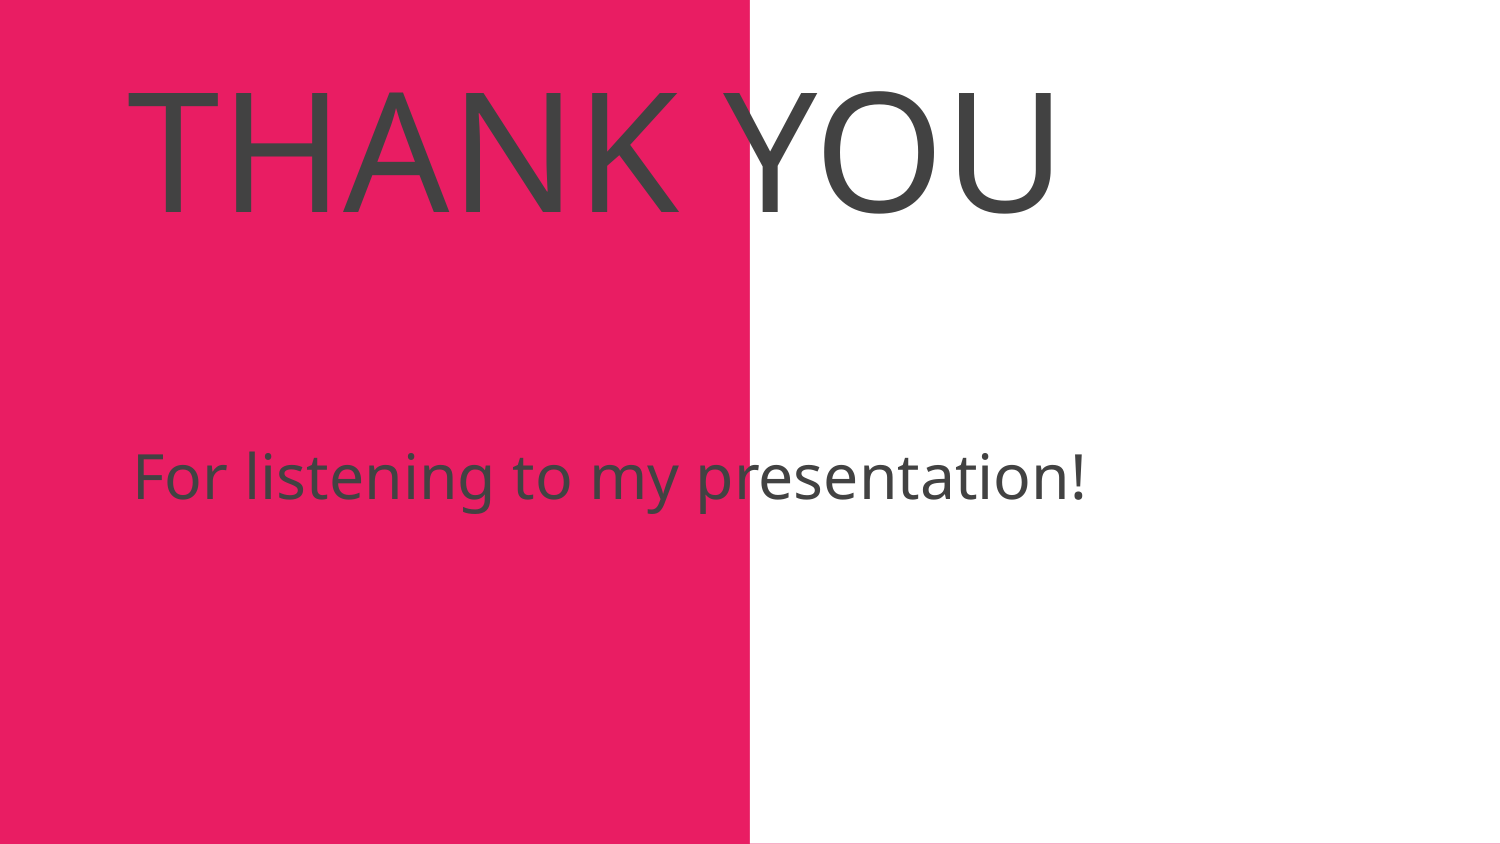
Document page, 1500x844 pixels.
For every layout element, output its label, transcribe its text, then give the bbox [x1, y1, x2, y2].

text_box THANK YOU [69, 30, 1437, 805]
text_box For listening to my presentation! [117, 421, 1405, 701]
